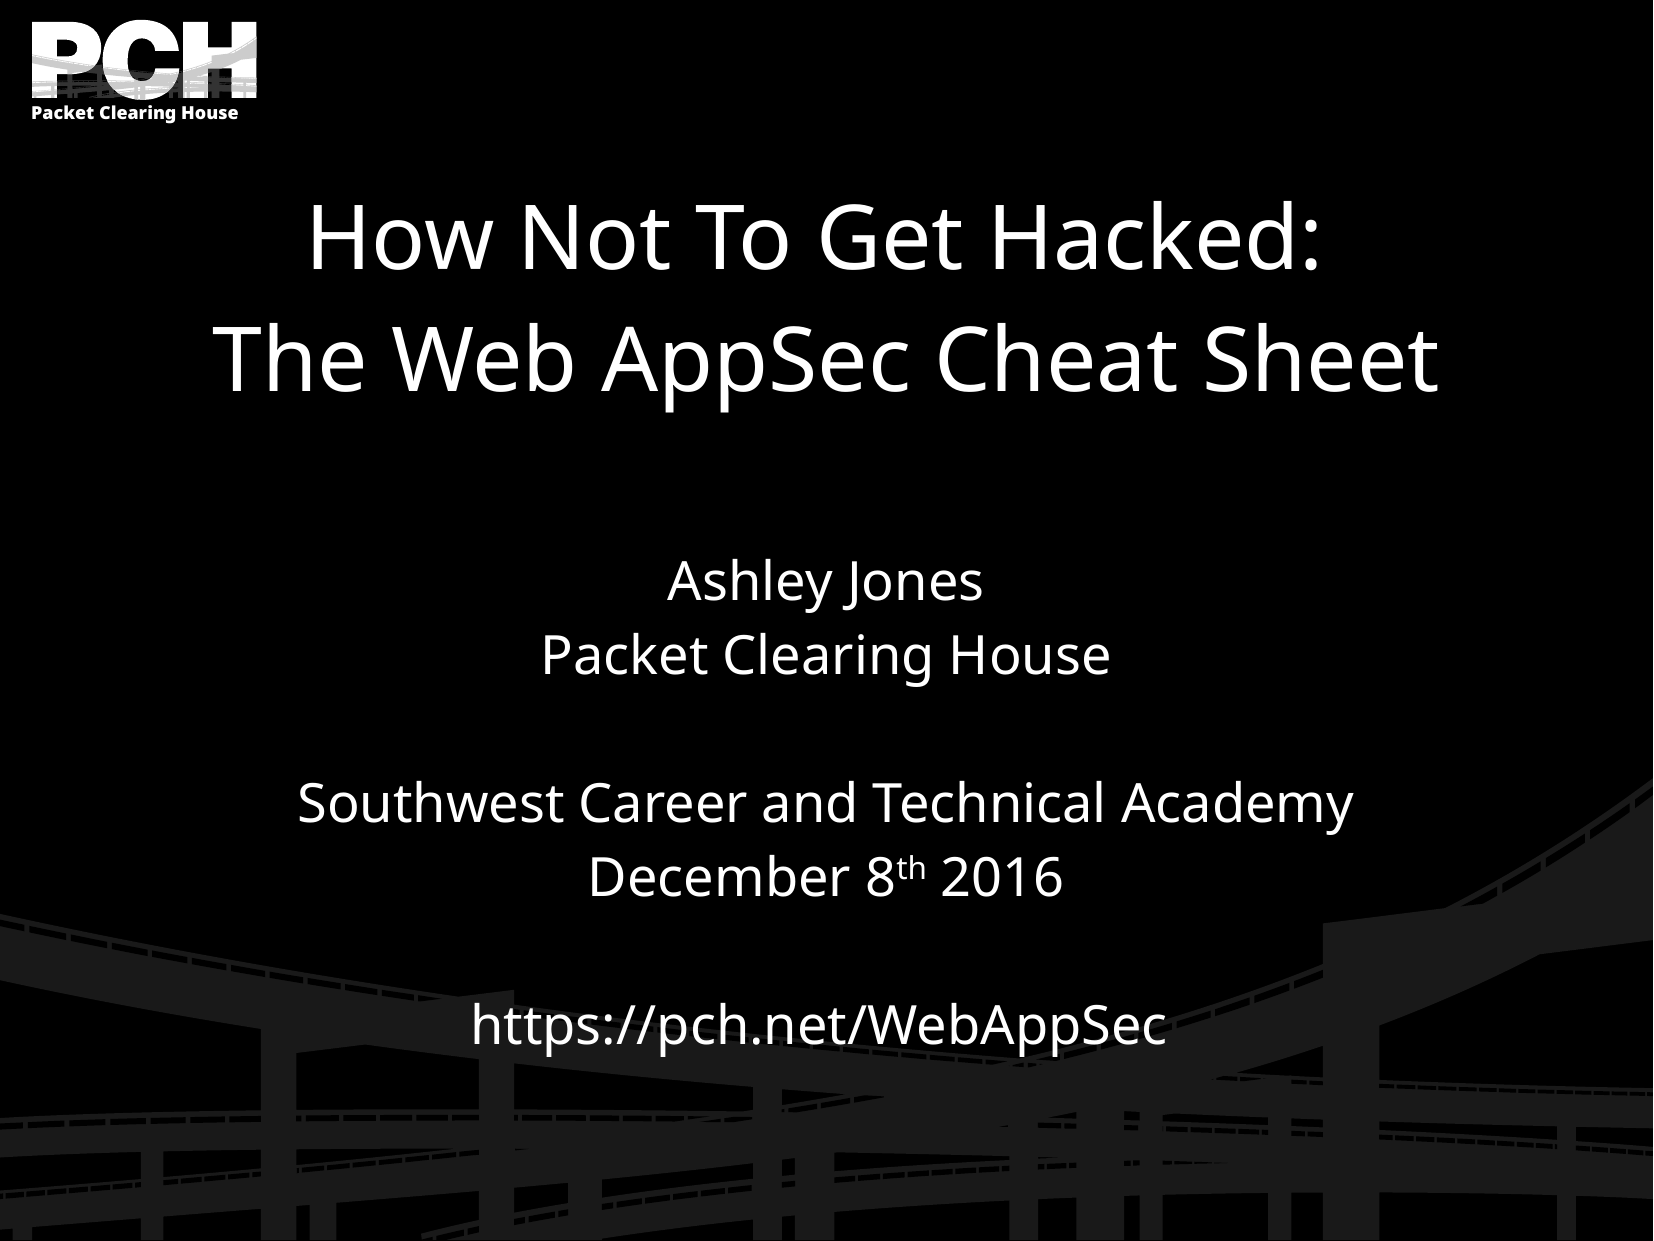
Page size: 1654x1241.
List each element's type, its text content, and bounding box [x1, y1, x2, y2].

title How Not To Get Hacked: The Web AppSec Cheat Sheet Ashley Jones Packet Clearing House Southwest Career and Technical Academy December 8th 2016 https://pch.net/WebAppSec [82, 49, 1571, 1186]
